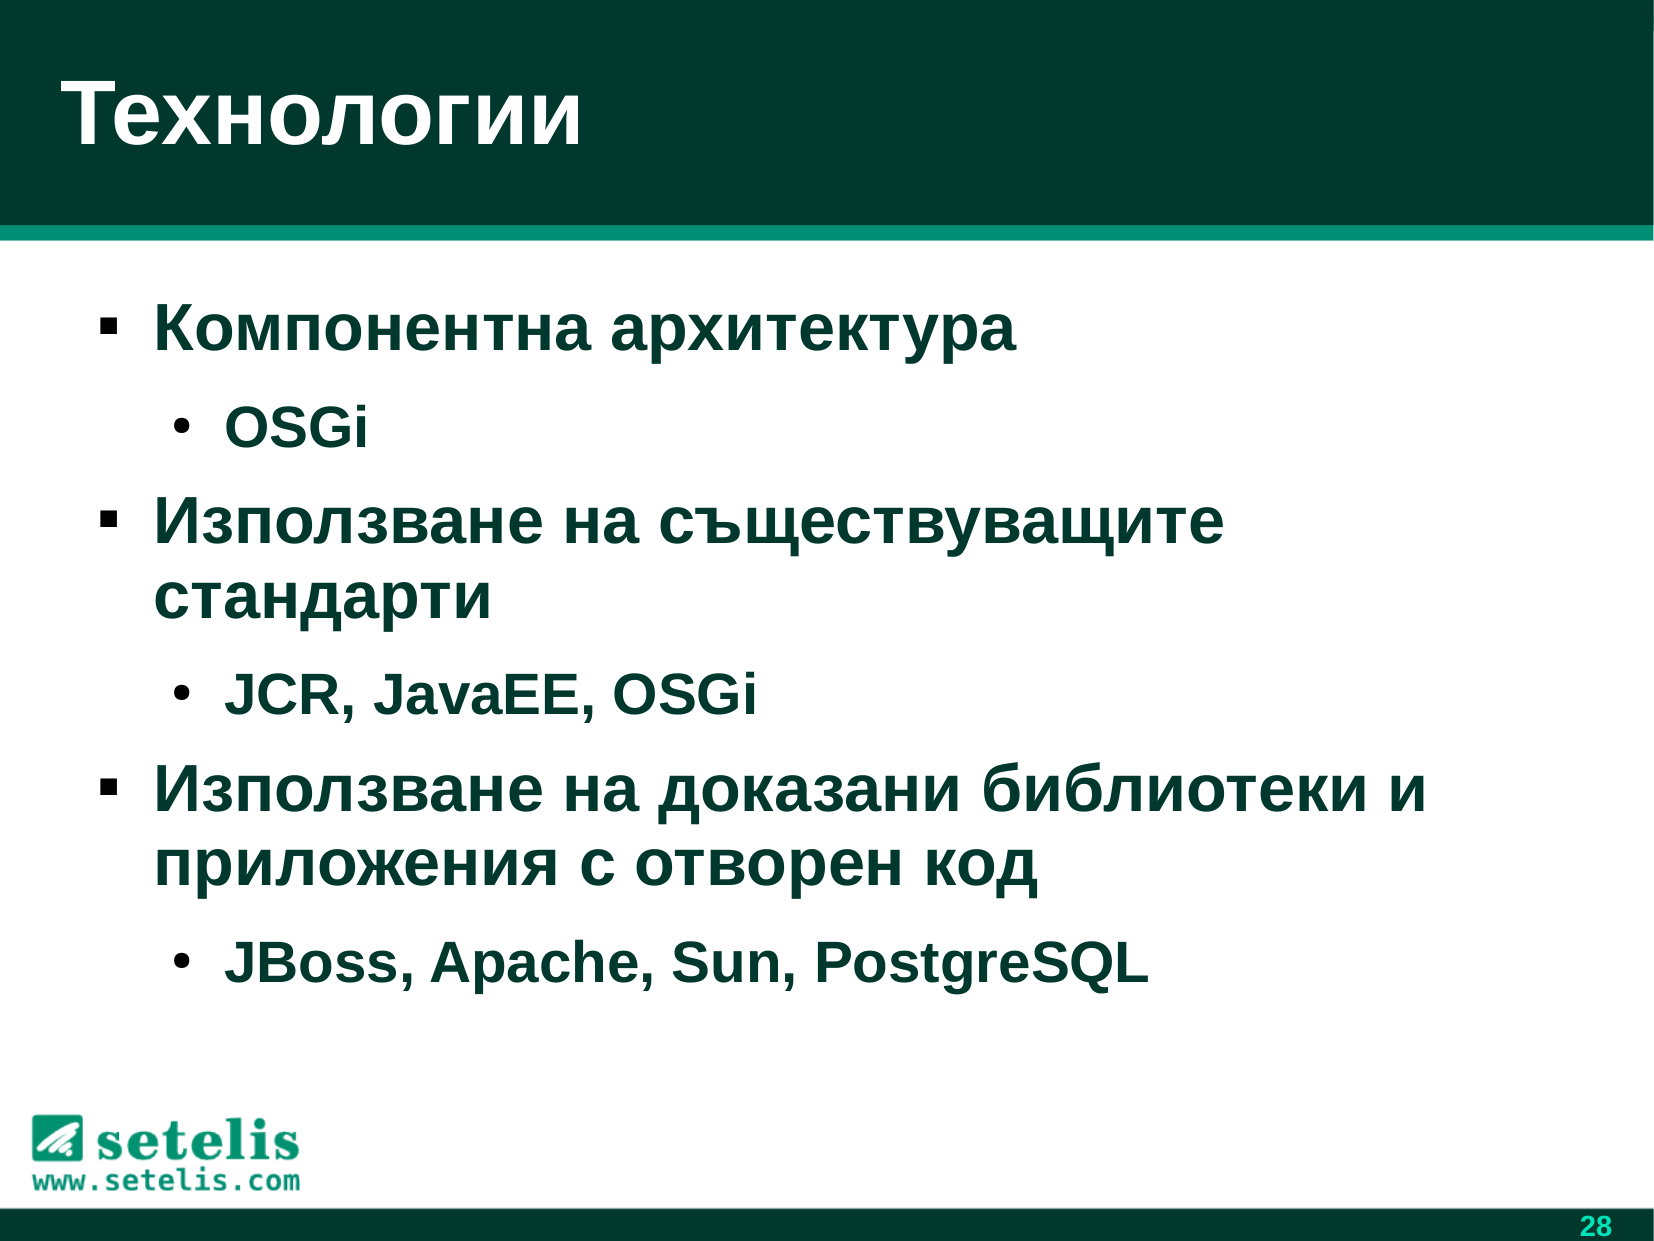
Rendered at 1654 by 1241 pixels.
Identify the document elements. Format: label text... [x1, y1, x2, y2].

list Компонентна архитектура OSGi Използване на съществуващите стандарти JCR, JavaEE, OSGi Използване на доказани библиотеки и приложения с отворен код JBoss, Apache, Sun, PostgreSQL [82, 290, 1571, 1109]
picture [0, 241, 1654, 1241]
title Технологии [0, 0, 1654, 226]
